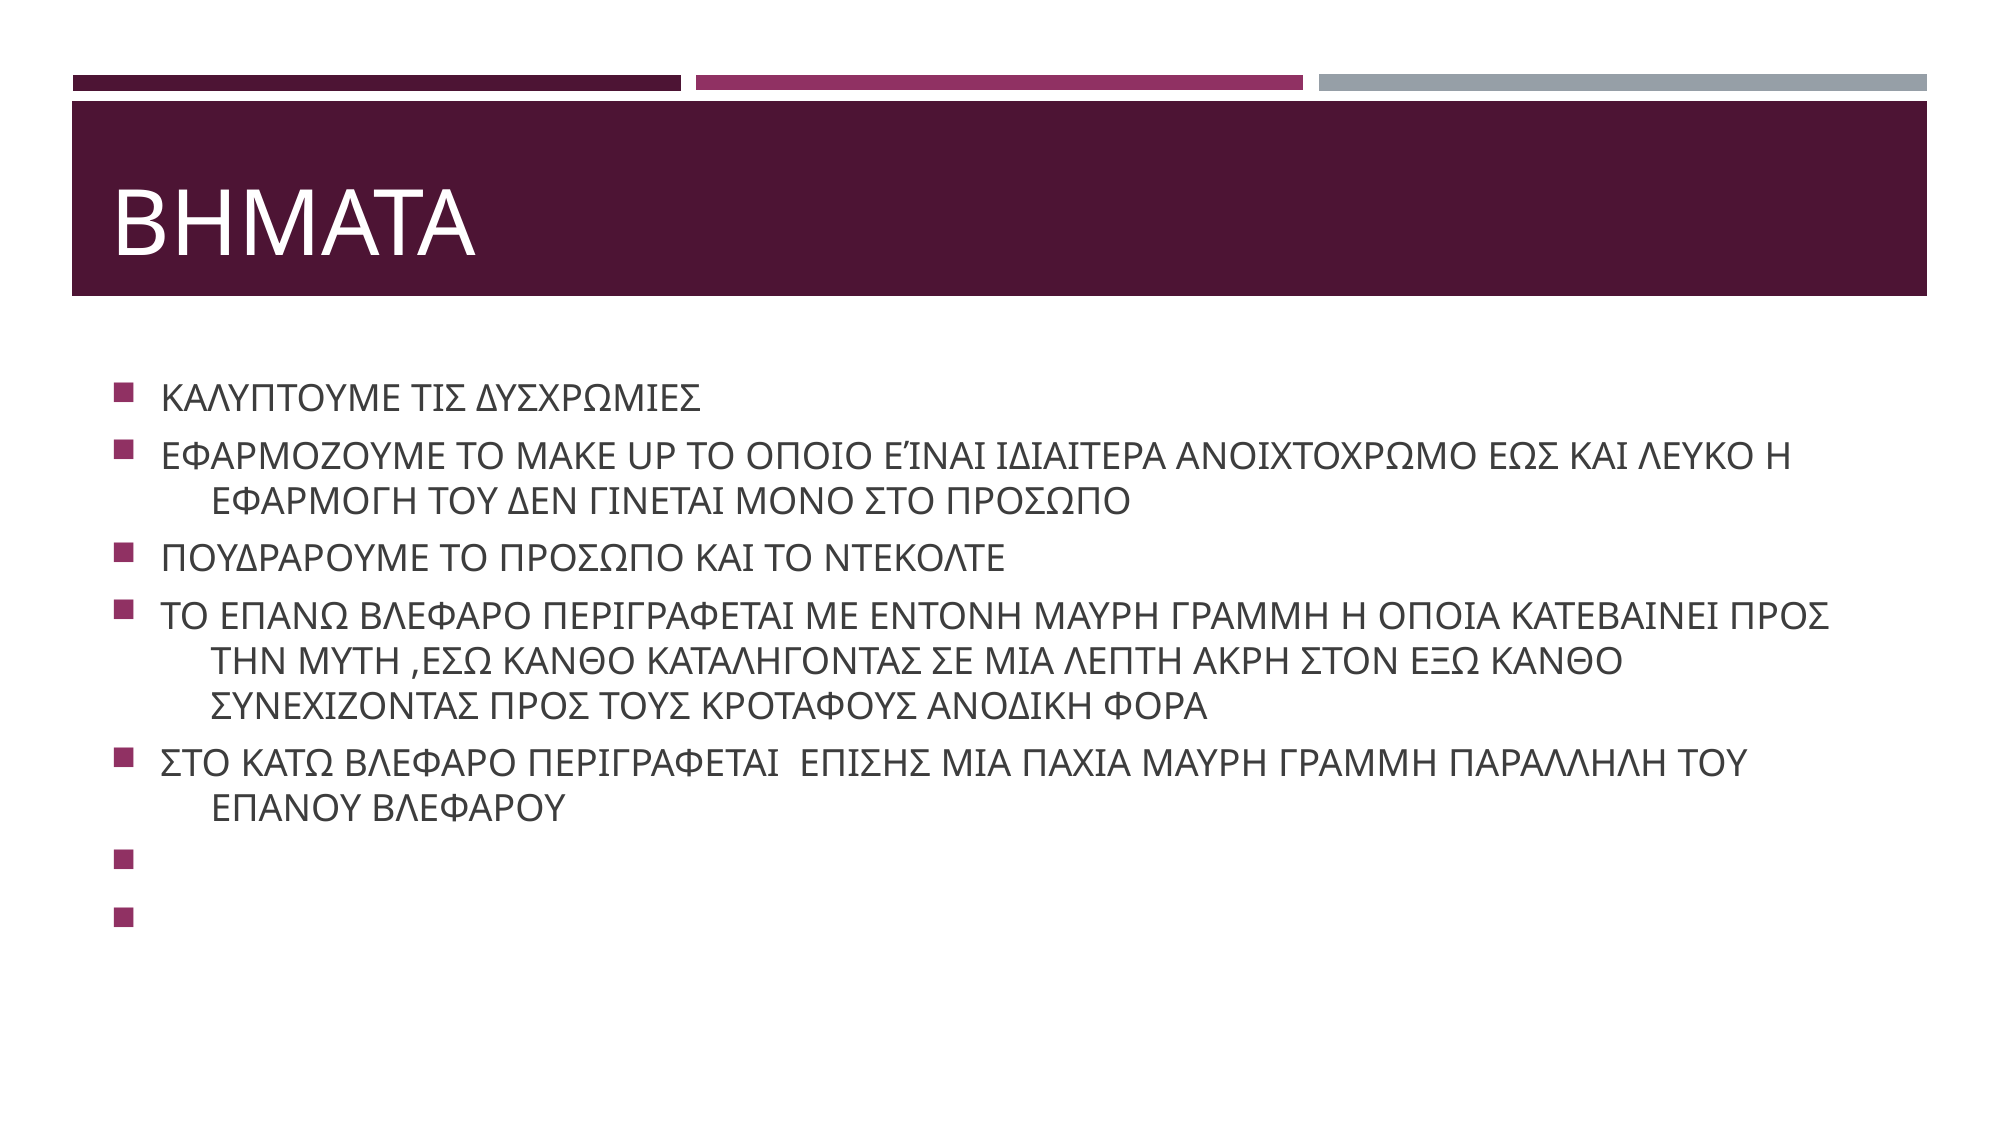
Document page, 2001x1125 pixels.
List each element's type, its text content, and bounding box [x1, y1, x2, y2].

title ΒΗΜΑΤΑ [95, 115, 674, 282]
list ΚΑΛΥΠΤΟΥΜΕ ΤΙΣ ΔΥΣΧΡΩΜΙΕΣ ΕΦΑΡΜΟΖΟΥΜΕ ΤΟ MAKE UP ΤΟ ΟΠΟΙΟ ΕΊΝΑΙ ΙΔΙΑΙΤΕΡΑ ΑΝΟΙΧΤΟΧΡΩΜΟ ΕΩΣ ΚΑΙ ΛΕΥΚΟ Η ΕΦΑΡΜΟΓΗ ΤΟΥ ΔΕΝ ΓΙΝΕΤΑΙ ΜΟΝΟ ΣΤΟ ΠΡΟΣΩΠΟ ΠΟΥΔΡΑΡΟΥΜΕ ΤΟ ΠΡΟΣΩΠΟ ΚΑΙ ΤΟ ΝΤΕΚΟΛΤΕ ΤΟ ΕΠΑΝΩ ΒΛΕΦΑΡΟ ΠΕΡΙΓΡΑΦΕΤΑΙ ΜΕ ΕΝΤΟΝΗ ΜΑΥΡΗ ΓΡΑΜΜΗ Η ΟΠΟΙΑ ΚΑΤΕΒΑΙΝΕΙ ΠΡΟΣ ΤΗΝ ΜΥΤΗ ,ΕΣΩ ΚΑΝΘΟ ΚΑΤΑΛΗΓΟΝΤΑΣ ΣΕ ΜΙΑ ΛΕΠΤΗ ΑΚΡΗ ΣΤΟΝ ΕΞΩ ΚΑΝΘΟ ΣΥΝΕΧΙΖΟΝΤΑΣ ΠΡΟΣ ΤΟΥΣ ΚΡΟΤΑΦΟΥΣ ΑΝΟΔΙΚΗ ΦΟΡΑ ΣΤΟ ΚΑΤΩ ΒΛΕΦΑΡΟ ΠΕΡΙΓΡΑΦΕΤΑΙ ΕΠΙΣΗΣ ΜΙΑ ΠΑΧΙΑ ΜΑΥΡΗ ΓΡΑΜΜΗ ΠΑΡΑΛΛΗΛΗ ΤΟΥ ΕΠΑΝΟΥ ΒΛΕΦΑΡΟΥ [95, 357, 1905, 962]
